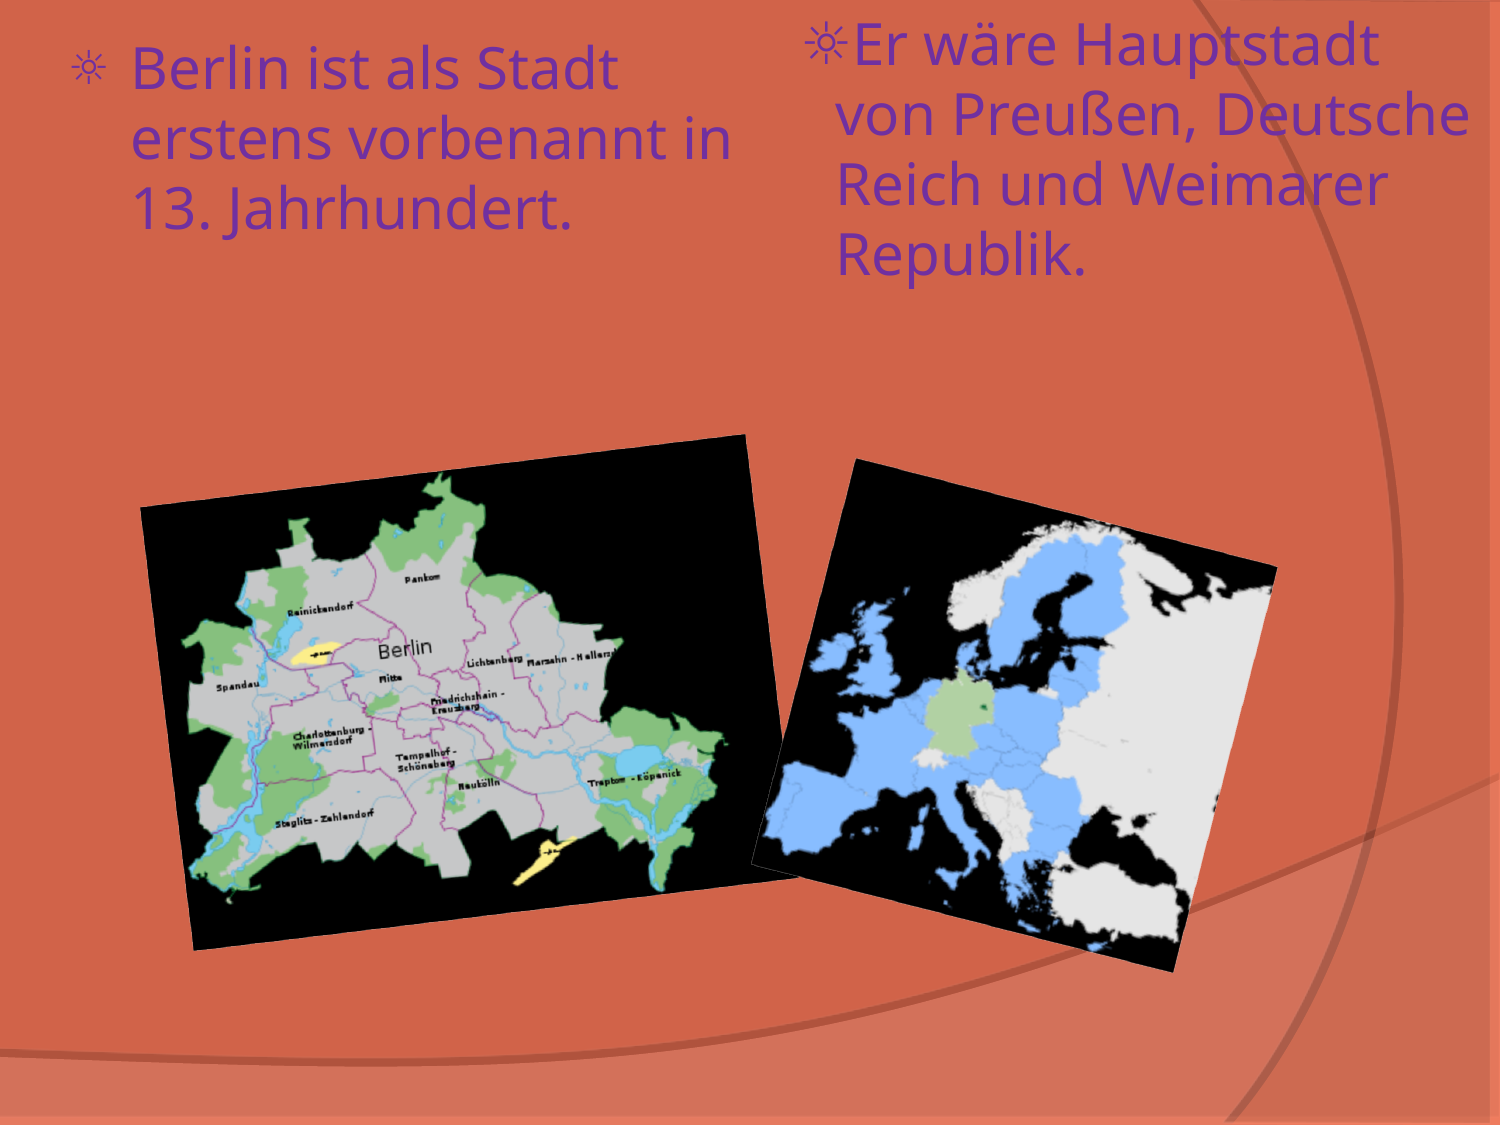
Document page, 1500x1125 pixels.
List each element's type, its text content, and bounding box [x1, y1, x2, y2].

list Berlin ist als Stadt erstens vorbenannt in 13. Jahrhundert. [46, 23, 786, 305]
picture [139, 433, 1278, 973]
text_box Er wäre Hauptstadt von Preußen, Deutsche Reich und Weimarer Republik. [785, 0, 1500, 295]
